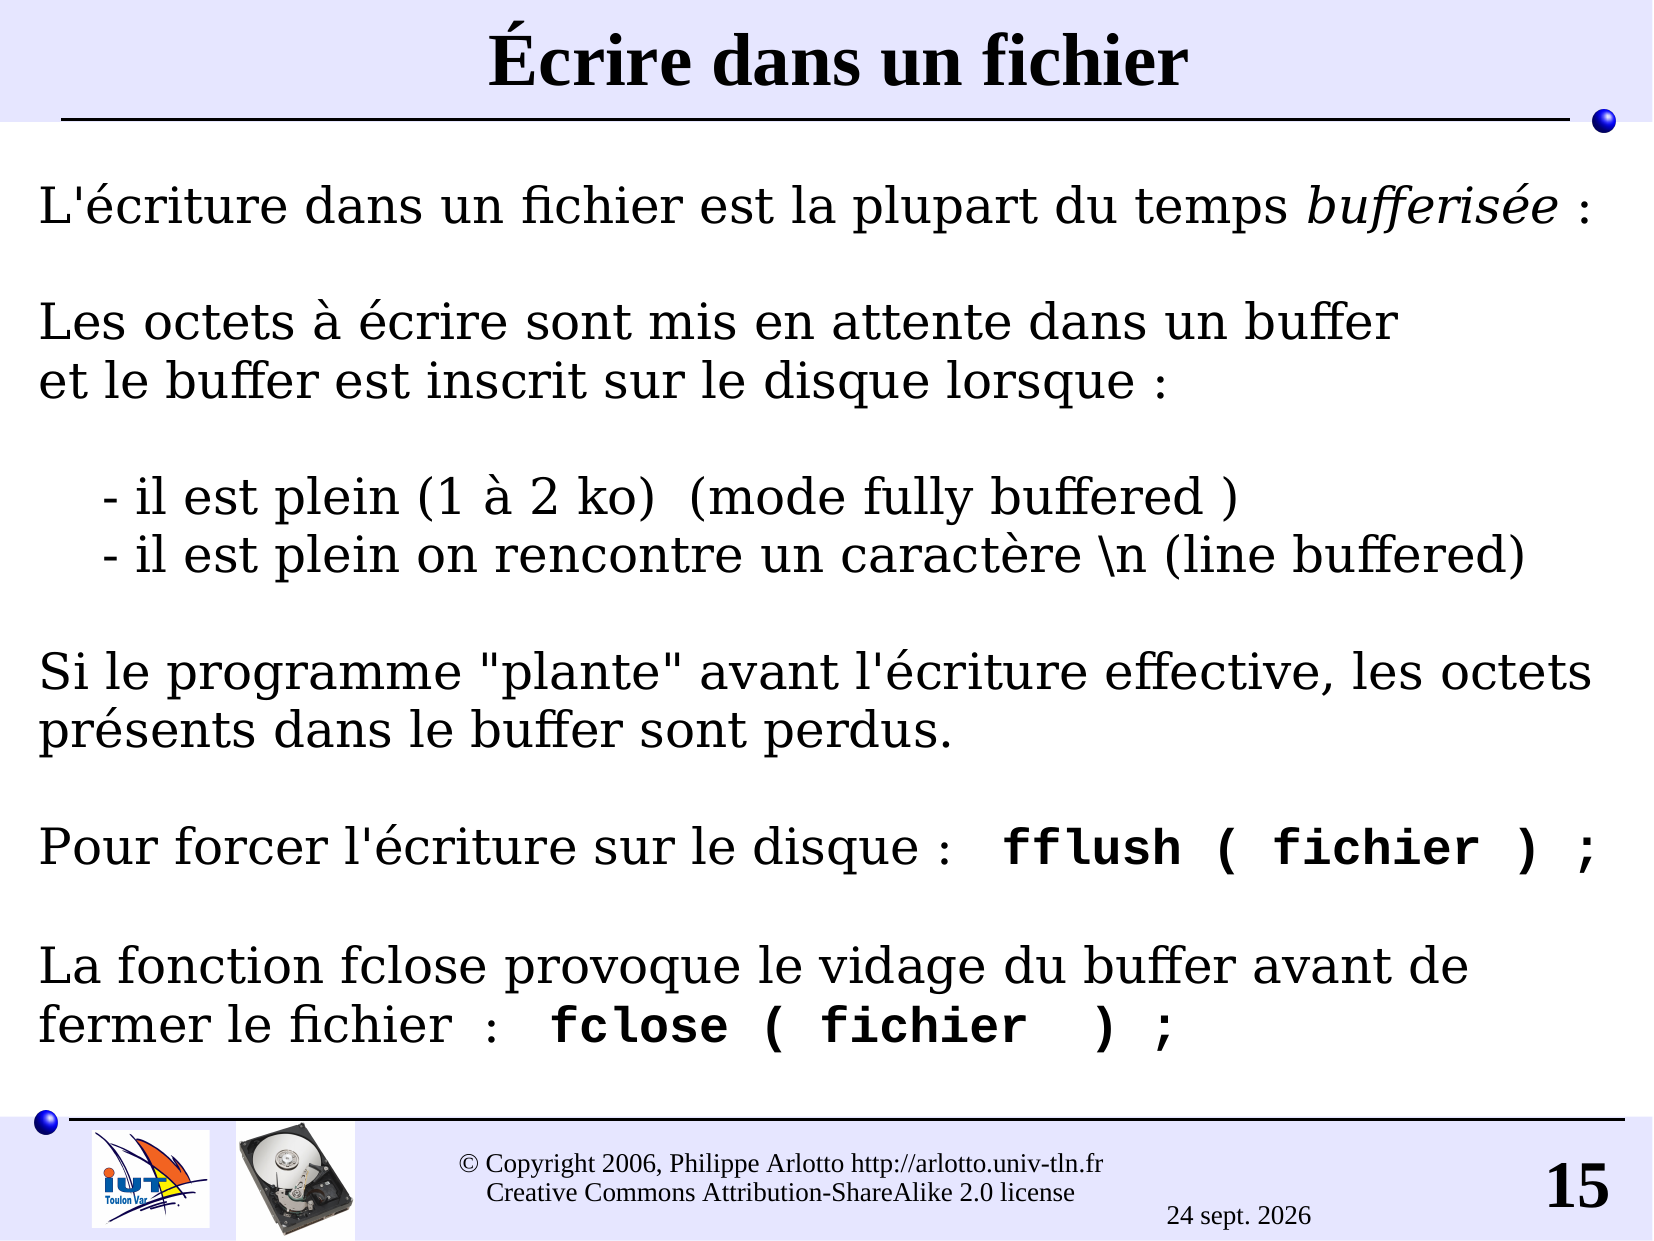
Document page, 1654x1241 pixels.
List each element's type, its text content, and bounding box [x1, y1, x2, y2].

title Écrire dans un fichier [95, 14, 1585, 107]
text_box L'écriture dans un fichier est la plupart du temps bufferisée : Les octets à écrire sont mis en attente dans un buffer et le buffer est inscrit sur le disque lorsque : - il est plein (1 à 2 ko) (mode fully buffered ) - il est plein on rencontre un caractère \n (line buffered) Si le programme "plante" avant l'écriture effective, les octets présents dans le buffer sont perdus. Pour forcer l'écriture sur le disque : fflush ( fichier ) ; La fonction fclose provoque le vidage du buffer avant de fermer le fichier : fclose ( fichier ) ; [38, 177, 1602, 1058]
picture [236, 1121, 355, 1241]
